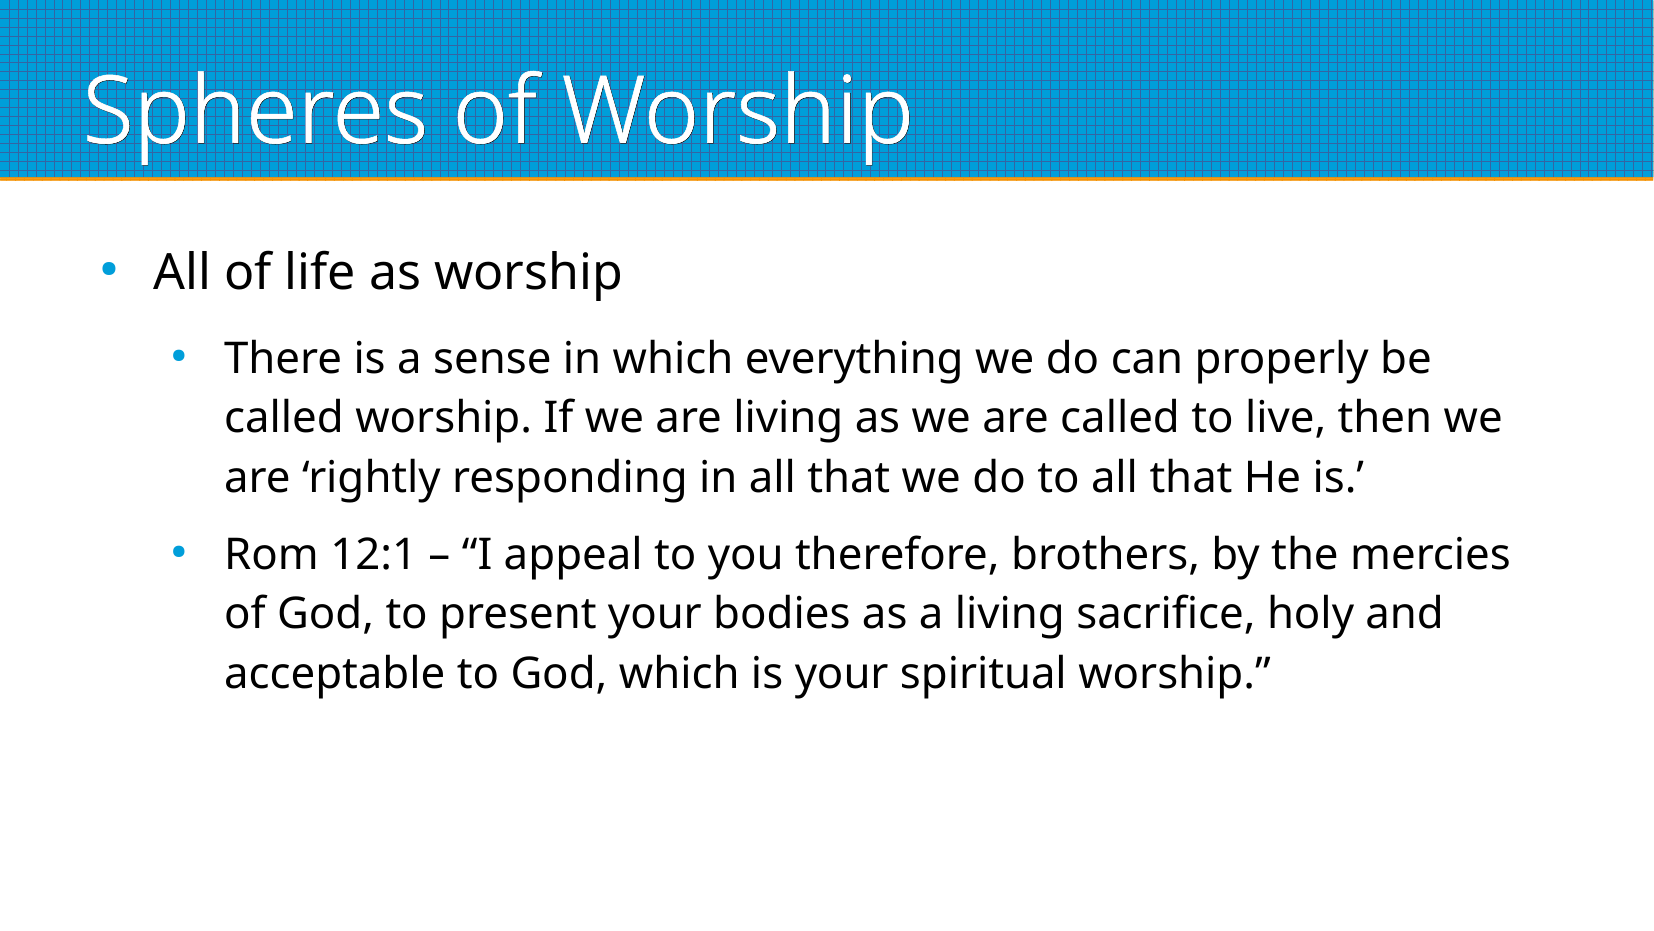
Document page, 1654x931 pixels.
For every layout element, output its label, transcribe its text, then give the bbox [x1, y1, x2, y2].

title Spheres of Worship [82, 14, 1571, 171]
list All of life as worship There is a sense in which everything we do can properly be called worship. If we are living as we are called to live, then we are ‘rightly responding in all that we do to all that He is.’ Rom 12:1 – “I appeal to you therefore, brothers, by the mercies of God, to present your bodies as a living sacrifice, holy and acceptable to God, which is your spiritual worship.” [82, 236, 1563, 811]
